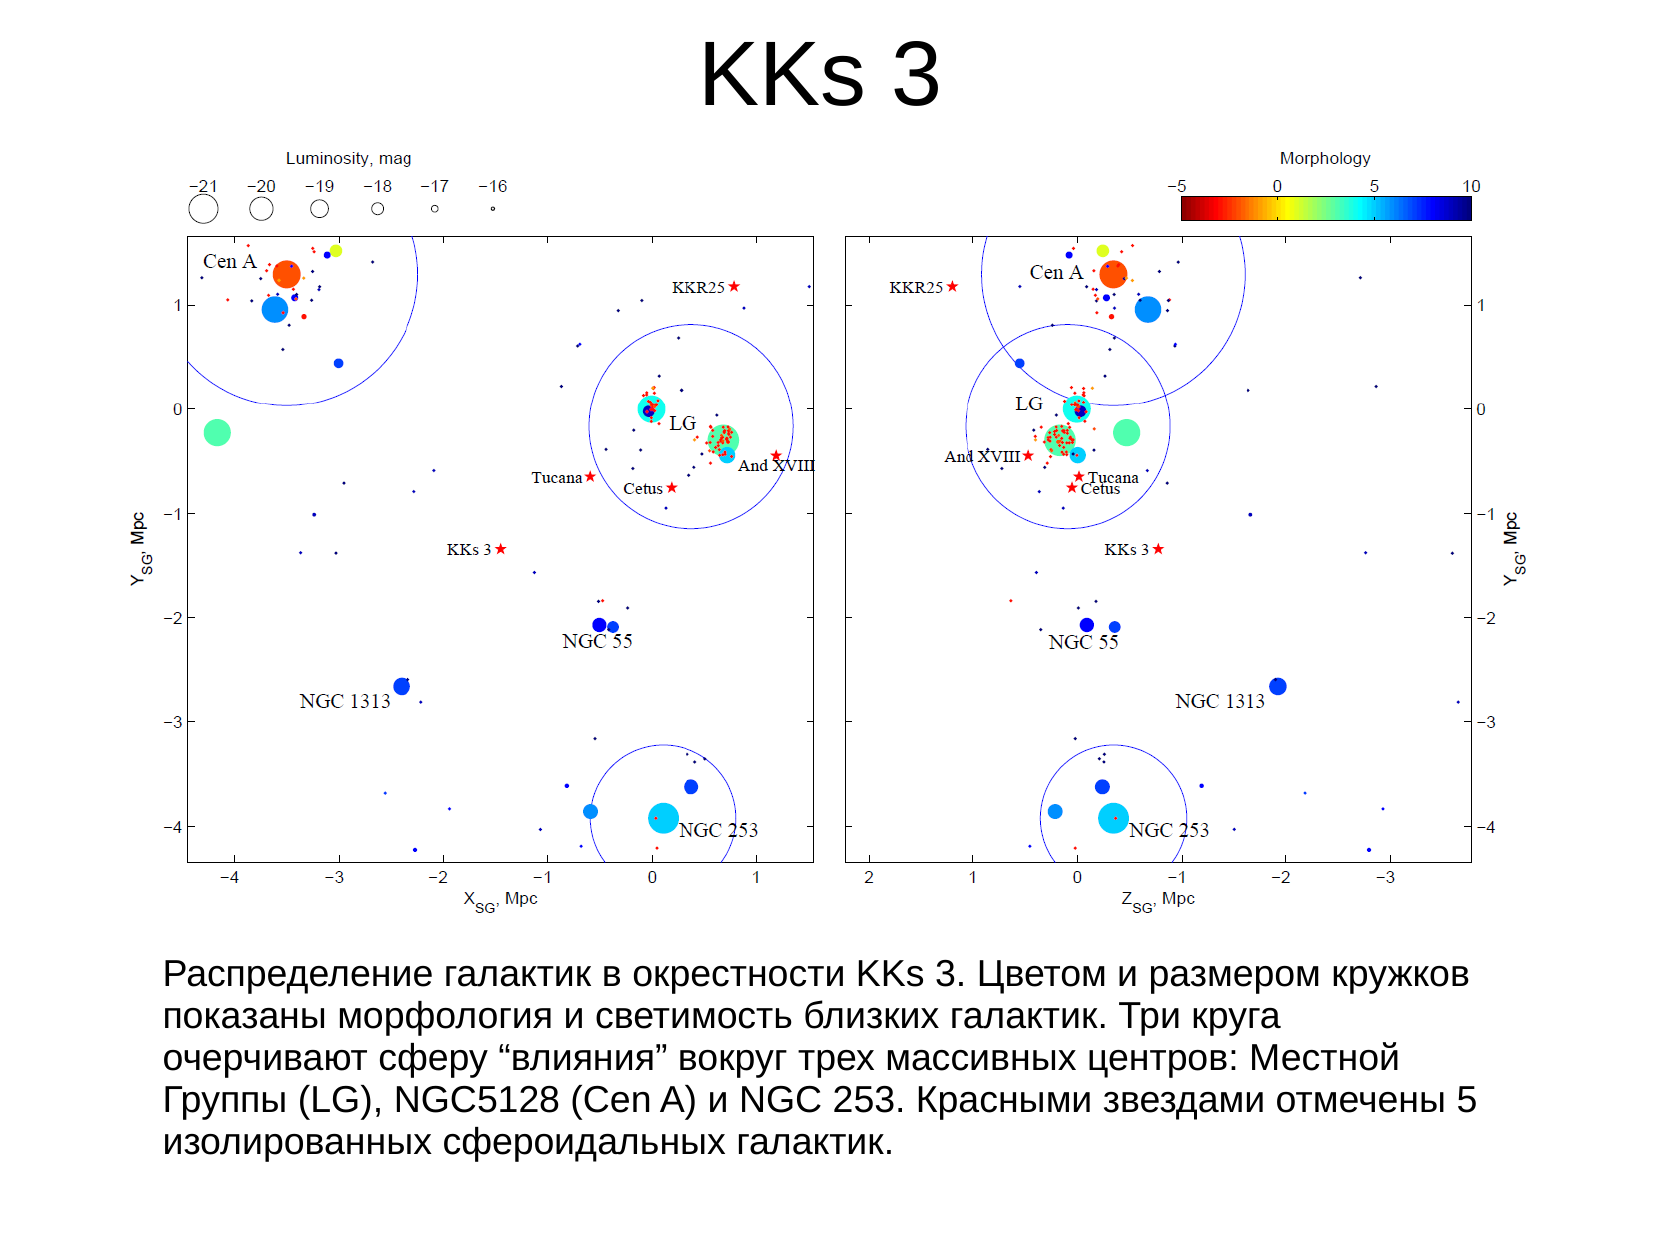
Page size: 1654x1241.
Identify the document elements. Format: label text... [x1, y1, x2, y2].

title KKs 3 [76, 0, 1565, 148]
text_box Распределение галактик в окрестности KKs 3. Цветом и размером кружков показаны морфология и светимость близких галактик. Три круга очерчивают сферу “влияния” вокруг трех массивных центров: Местной Группы (LG), NGC5128 (Cen A) и NGC 253. Красными звездами отмечены 5 изолированных сфероидальных галактик. [147, 944, 1506, 1170]
picture [126, 147, 1528, 916]
